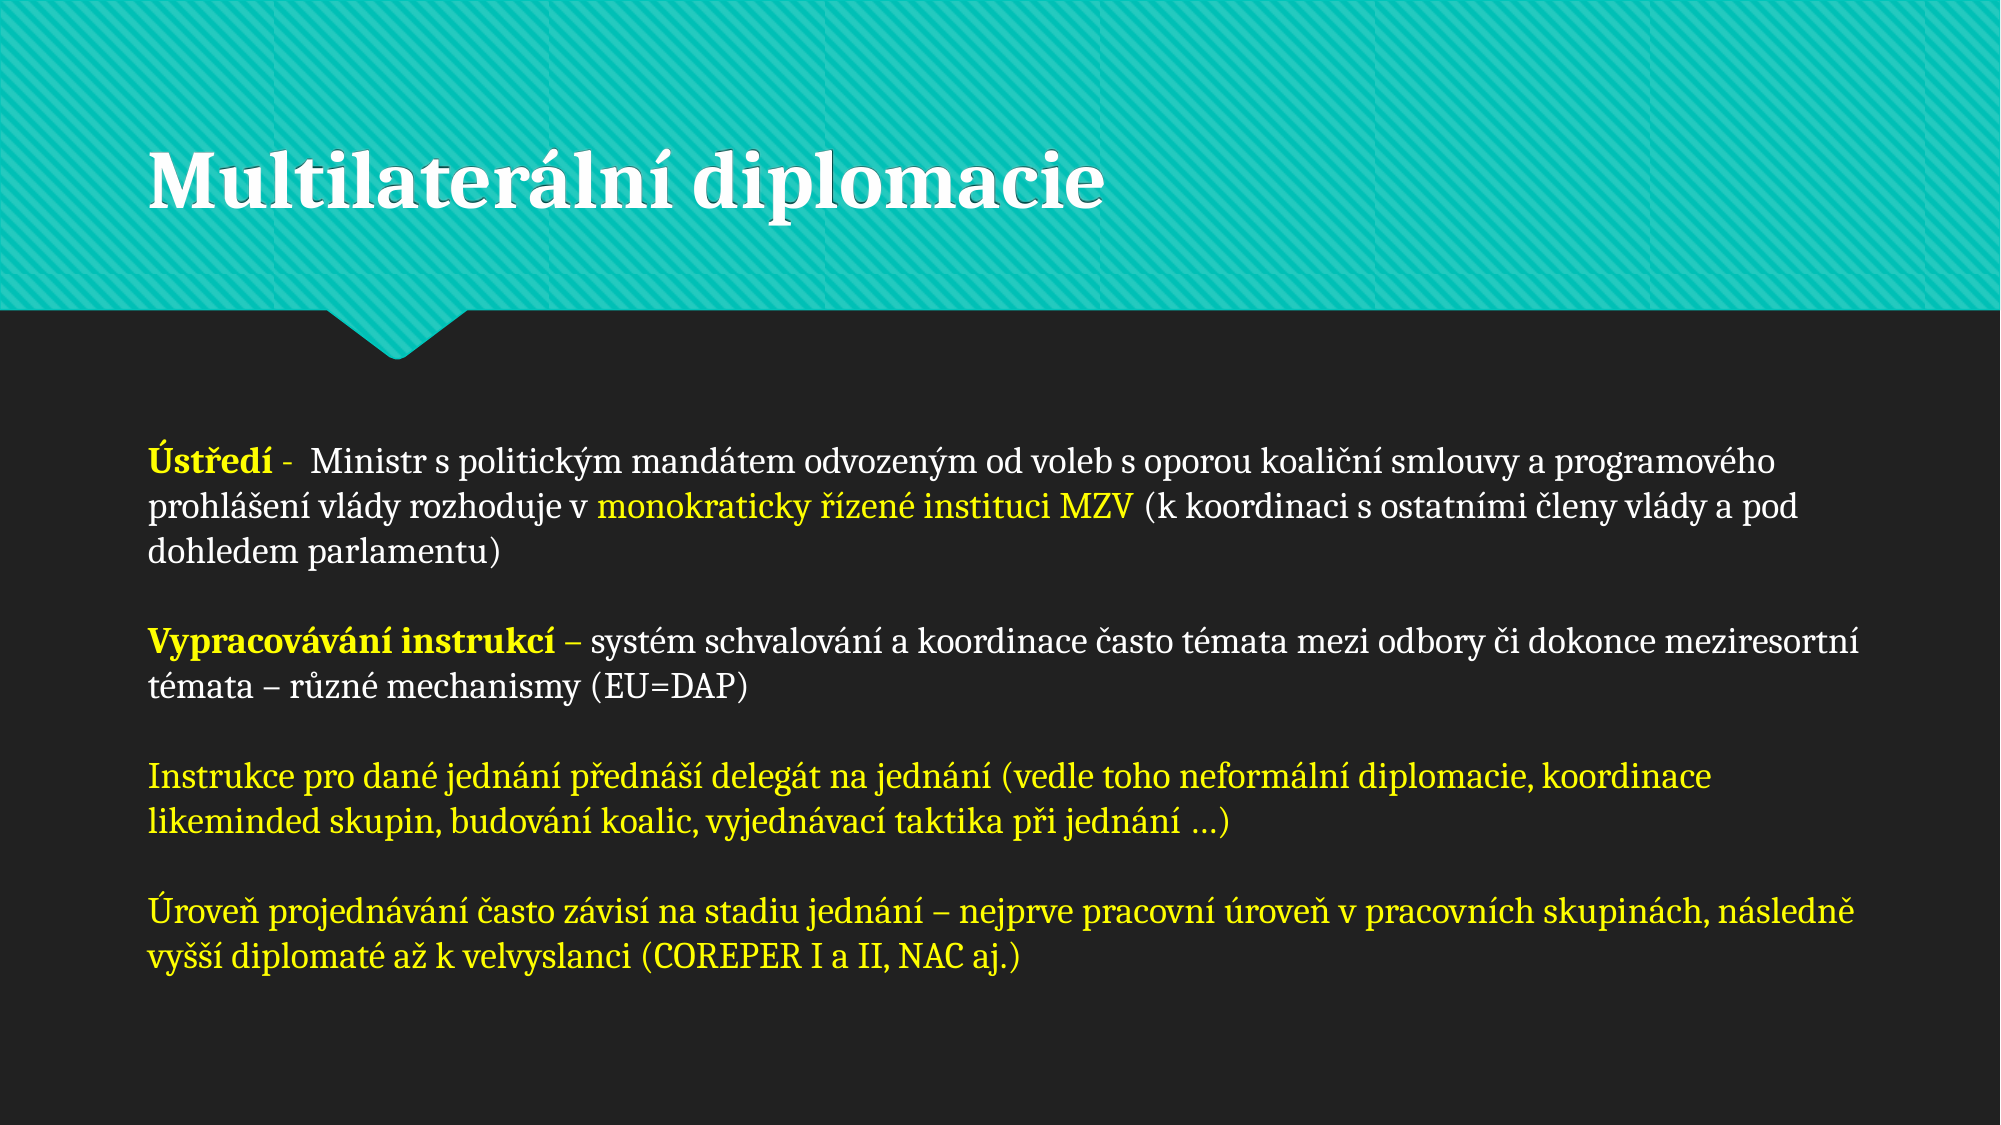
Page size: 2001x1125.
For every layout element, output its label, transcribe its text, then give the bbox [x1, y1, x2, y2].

title Multilaterální diplomacie [132, 73, 1868, 233]
text_box Ústředí - Ministr s politickým mandátem odvozeným od voleb s oporou koaliční smlouvy a programového prohlášení vlády rozhoduje v monokraticky řízené instituci MZV (k koordinaci s ostatními členy vlády a pod dohledem parlamentu) Vypracovávání instrukcí – systém schvalování a koordinace často témata mezi odbory či dokonce meziresortní témata – různé mechanismy (EU=DAP) Instrukce pro dané jednání přednáší delegát na jednání (vedle toho neformální diplomacie, koordinace likeminded skupin, budování koalic, vyjednávací taktika při jednání …) Úroveň projednávání často závisí na stadiu jednání – nejprve pracovní úroveň v pracovních skupinách, následně vyšší diplomaté až k velvyslanci (COREPER I a II, NAC aj.) [132, 429, 1900, 1035]
